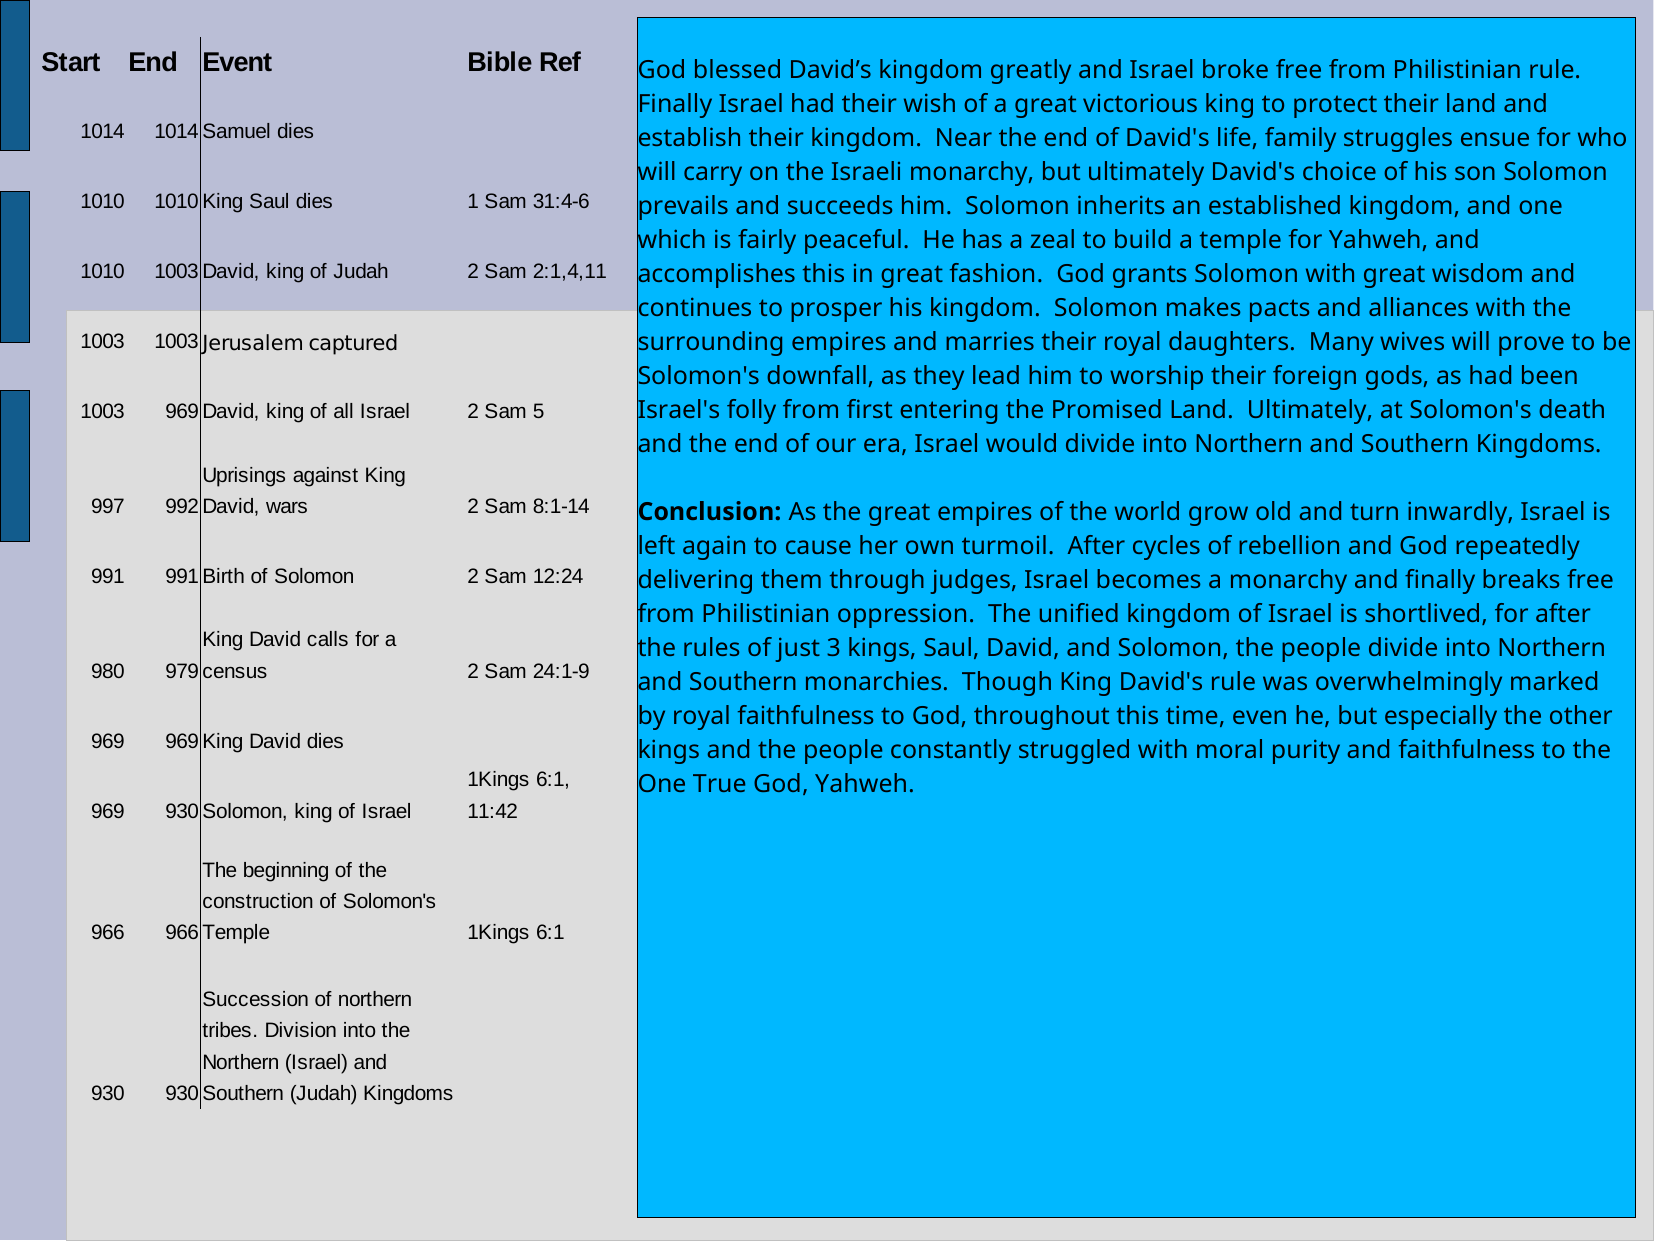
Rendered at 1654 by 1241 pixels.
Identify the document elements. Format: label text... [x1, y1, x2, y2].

chart [39, 36, 625, 1112]
text_box God blessed David’s kingdom greatly and Israel broke free from Philistinian rule. Finally Israel had their wish of a great victorious king to protect their land and establish their kingdom. Near the end of David's life, family struggles ensue for who will carry on the Israeli monarchy, but ultimately David's choice of his son Solomon prevails and succeeds him. Solomon inherits an established kingdom, and one which is fairly peaceful. He has a zeal to build a temple for Yahweh, and accomplishes this in great fashion. God grants Solomon with great wisdom and continues to prosper his kingdom. Solomon makes pacts and alliances with the surrounding empires and marries their royal daughters. Many wives will prove to be Solomon's downfall, as they lead him to worship their foreign gods, as had been Israel's folly from first entering the Promised Land. Ultimately, at Solomon's death and the end of our era, Israel would divide into Northern and Southern Kingdoms. Conclusion: As the great empires of the world grow old and turn inwardly, Israel is left again to cause her own turmoil. After cycles of rebellion and God repeatedly delivering them through judges, Israel becomes a monarchy and finally breaks free from Philistinian oppression. The unified kingdom of Israel is shortlived, for after the rules of just 3 kings, Saul, David, and Solomon, the people divide into Northern and Southern monarchies. Though King David's rule was overwhelmingly marked by royal faithfulness to God, throughout this time, even he, but especially the other kings and the people constantly struggled with moral purity and faithfulness to the One True God, Yahweh. [637, 17, 1636, 1218]
